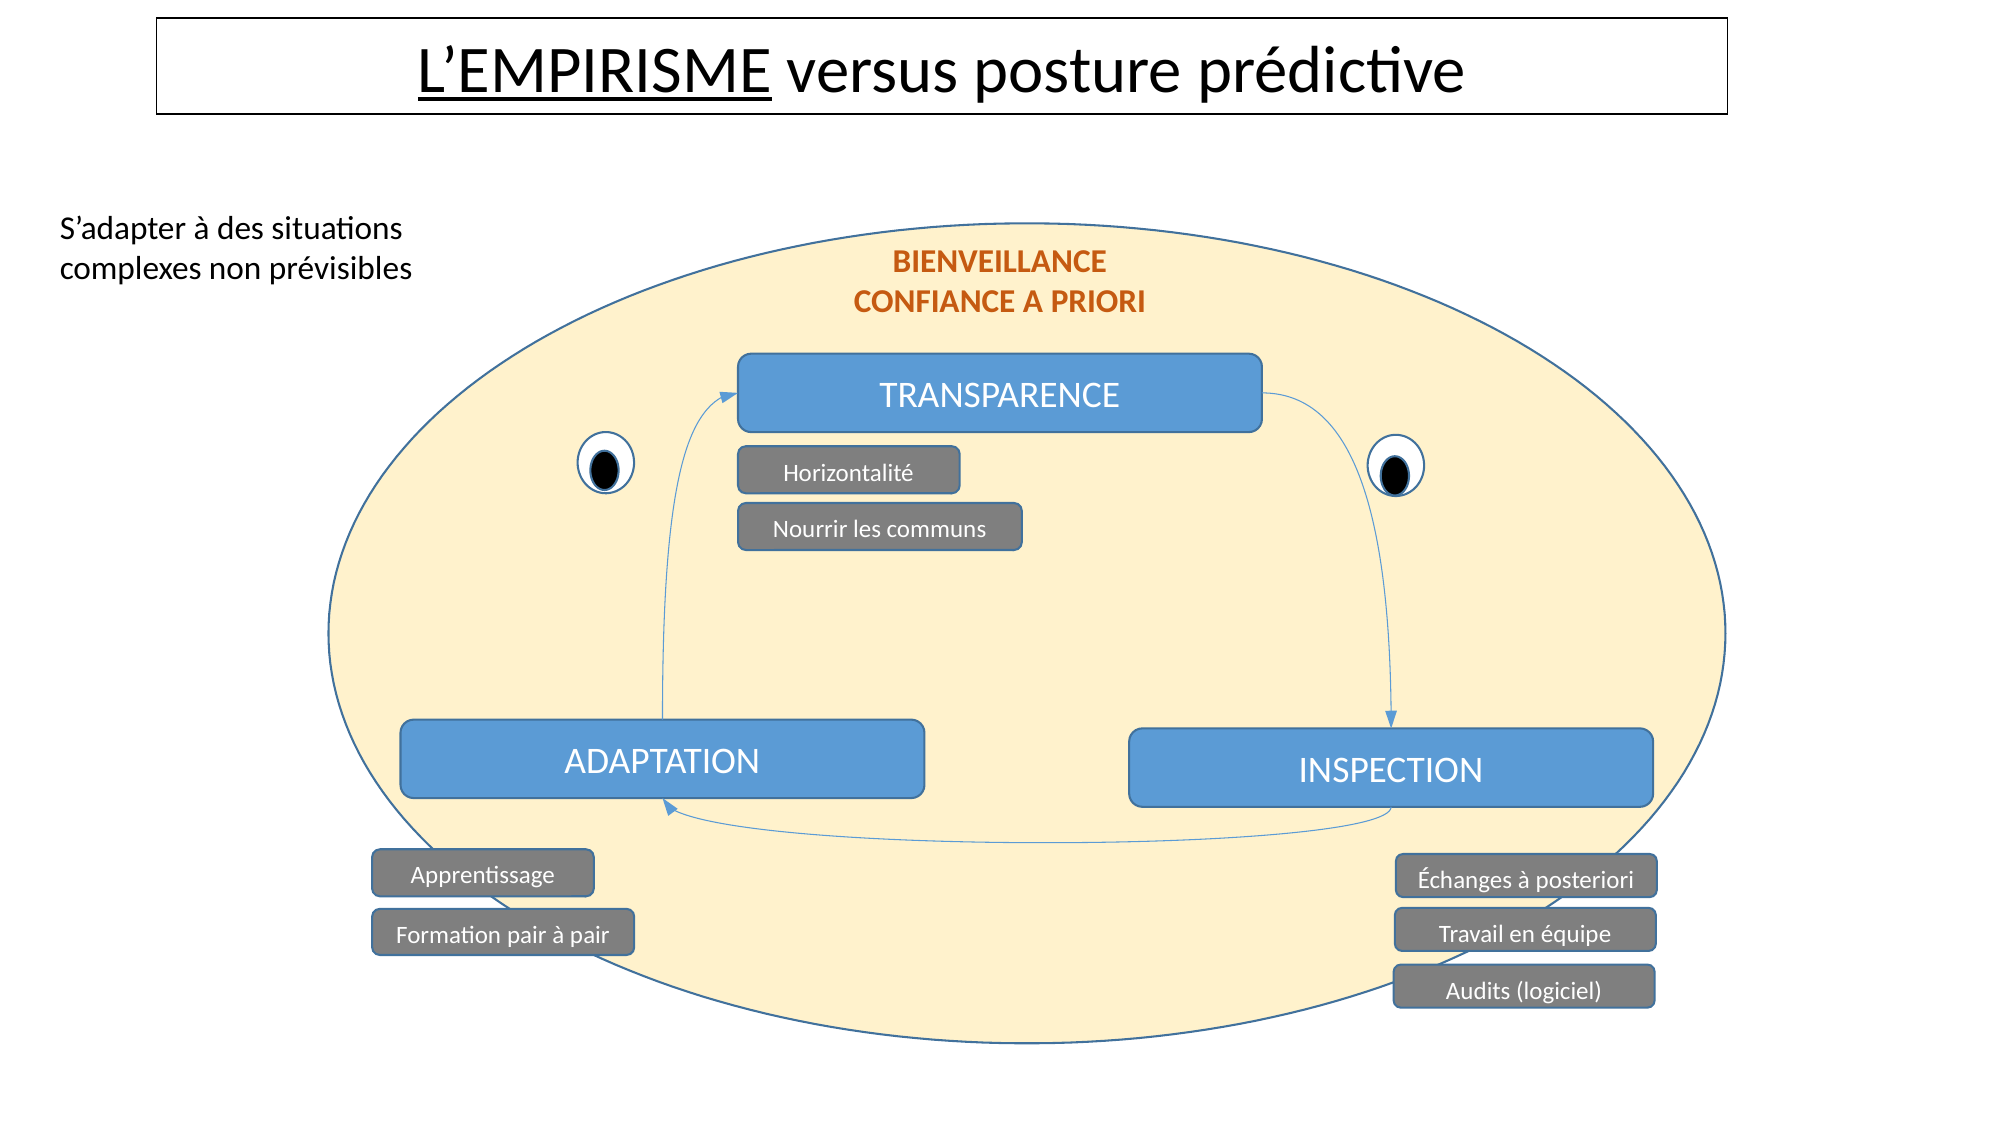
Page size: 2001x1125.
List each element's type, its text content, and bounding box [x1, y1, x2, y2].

text_box BIENVEILLANCE CONFIANCE A PRIORI [789, 231, 1211, 328]
text_box Travail en équipe [1394, 907, 1656, 951]
text_box Formation pair à pair [372, 908, 635, 955]
text_box Échanges à posteriori [1395, 853, 1657, 898]
text_box INSPECTION [1129, 728, 1654, 807]
text_box L’EMPIRISME versus posture prédictive [156, 18, 1728, 115]
text_box Audits (logiciel) [1393, 964, 1655, 1008]
text_box TRANSPARENCE [738, 353, 1262, 433]
text_box [892, 223, 1162, 231]
text_box ADAPTATION [400, 719, 925, 799]
text_box Apprentissage [372, 849, 594, 897]
text_box S’adapter à des situations complexes non prévisibles [44, 199, 473, 296]
text_box Nourrir les communs [738, 502, 1022, 551]
text_box Horizontalité [738, 446, 960, 494]
text_box [328, 237, 1726, 1044]
